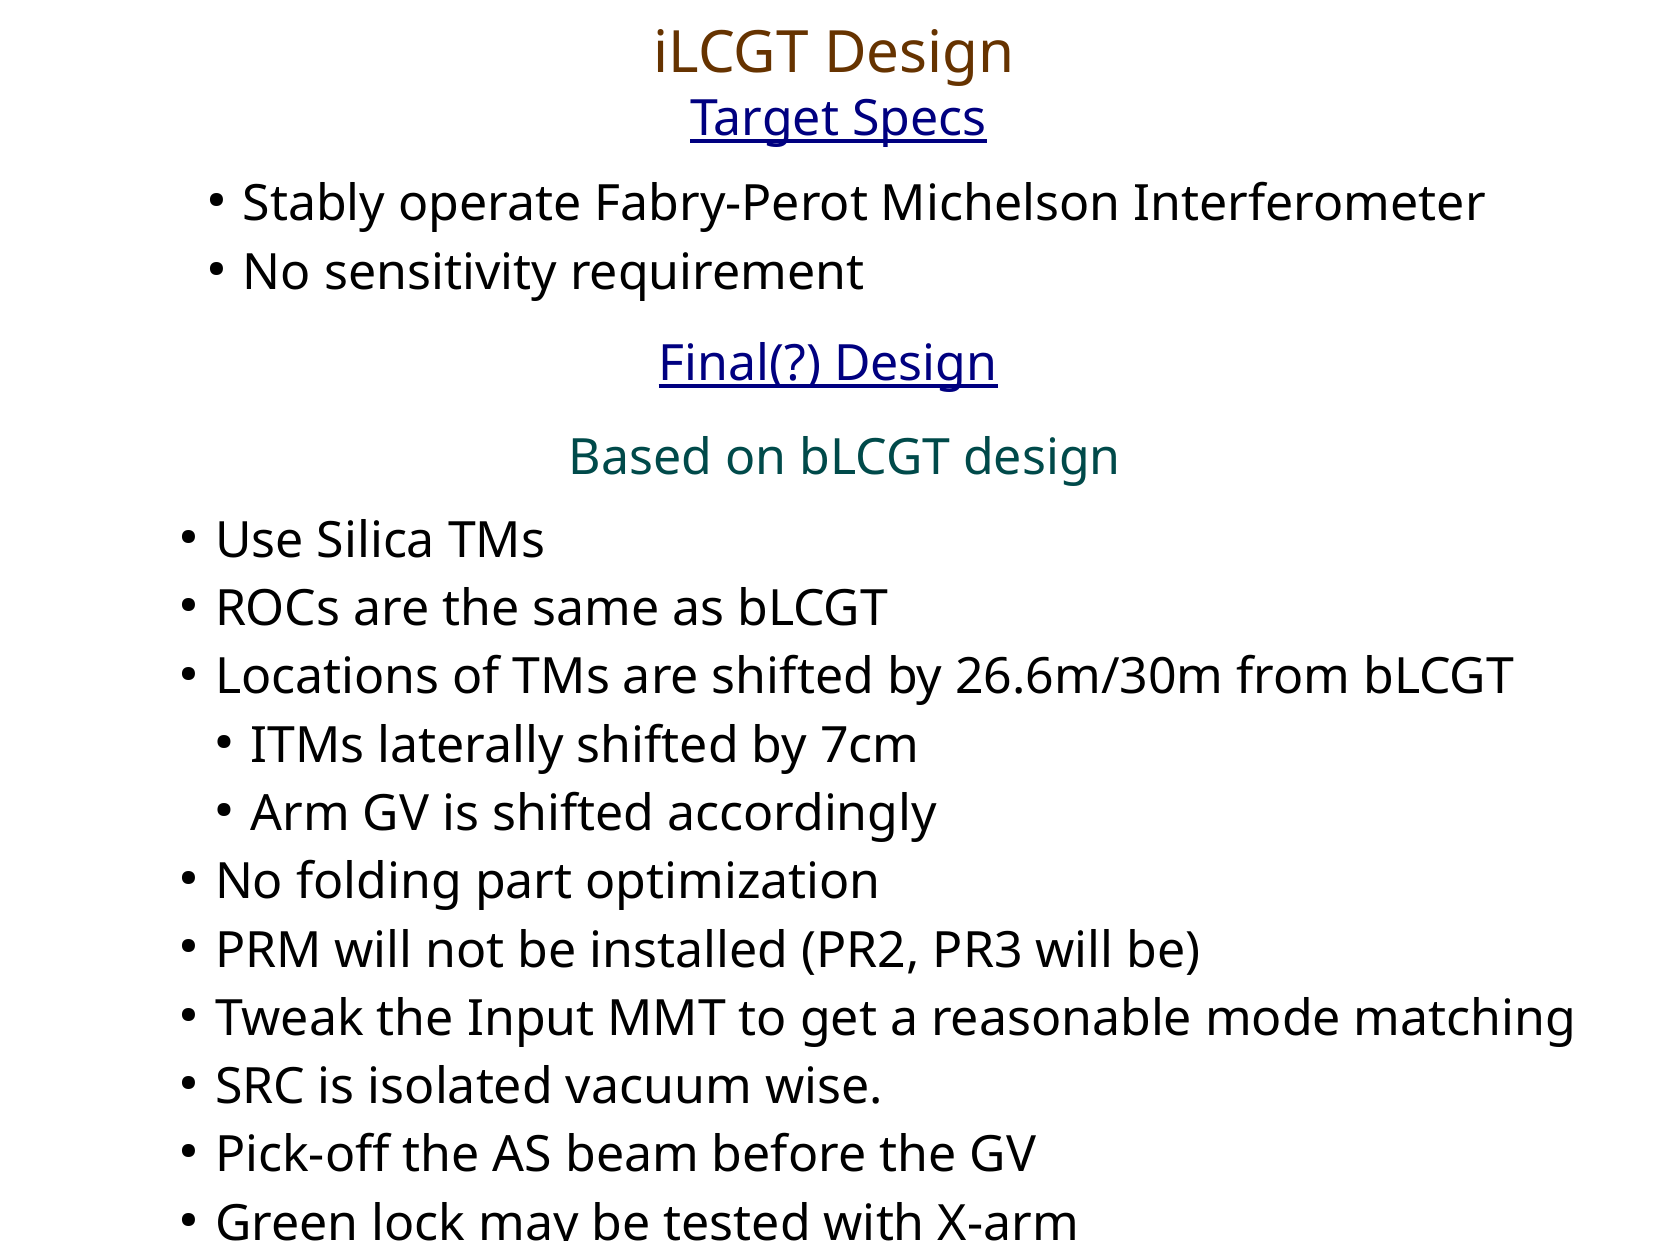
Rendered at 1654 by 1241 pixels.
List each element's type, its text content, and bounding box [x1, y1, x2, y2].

text_box Final(?) Design [643, 319, 1010, 395]
text_box Based on bLCGT design [554, 413, 1100, 489]
text_box Stably operate Fabry-Perot Michelson Interferometer No sensitivity requirement [192, 159, 1402, 296]
text_box Use Silica TMs ROCs are the same as bLCGT Locations of TMs are shifted by 26.6m/30m from bLCGT ITMs laterally shifted by 7cm Arm GV is shifted accordingly No folding part optimization PRM will not be installed (PR2, PR3 will be) Tweak the Input MMT to get a reasonable mode matching SRC is isolated vacuum wise. Pick-off the AS beam before the GV Green lock may be tested with X-arm [164, 496, 1497, 1175]
text_box Target Specs [675, 74, 979, 150]
text_box iLCGT Design [639, 2, 1015, 88]
